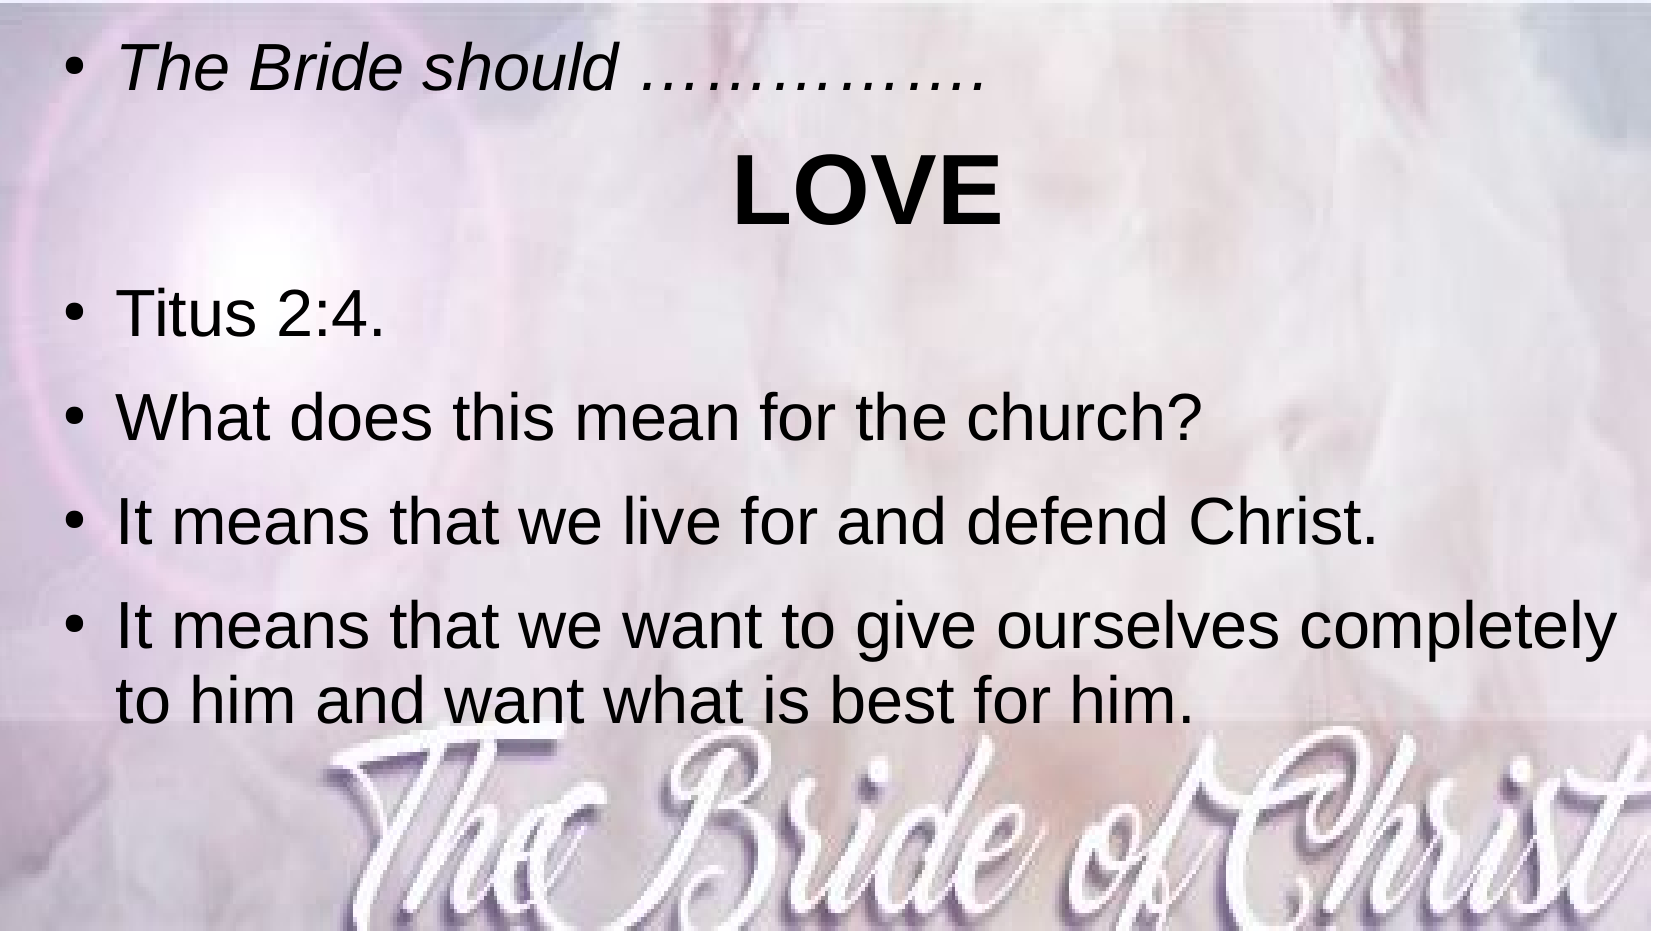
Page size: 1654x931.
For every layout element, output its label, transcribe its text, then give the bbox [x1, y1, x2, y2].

list The Bride should ……………. LOVE Titus 2:4. What does this mean for the church? It means that we live for and defend Christ. It means that we want to give ourselves completely to him and want what is best for him. [45, 30, 1621, 796]
picture [0, 0, 1651, 931]
